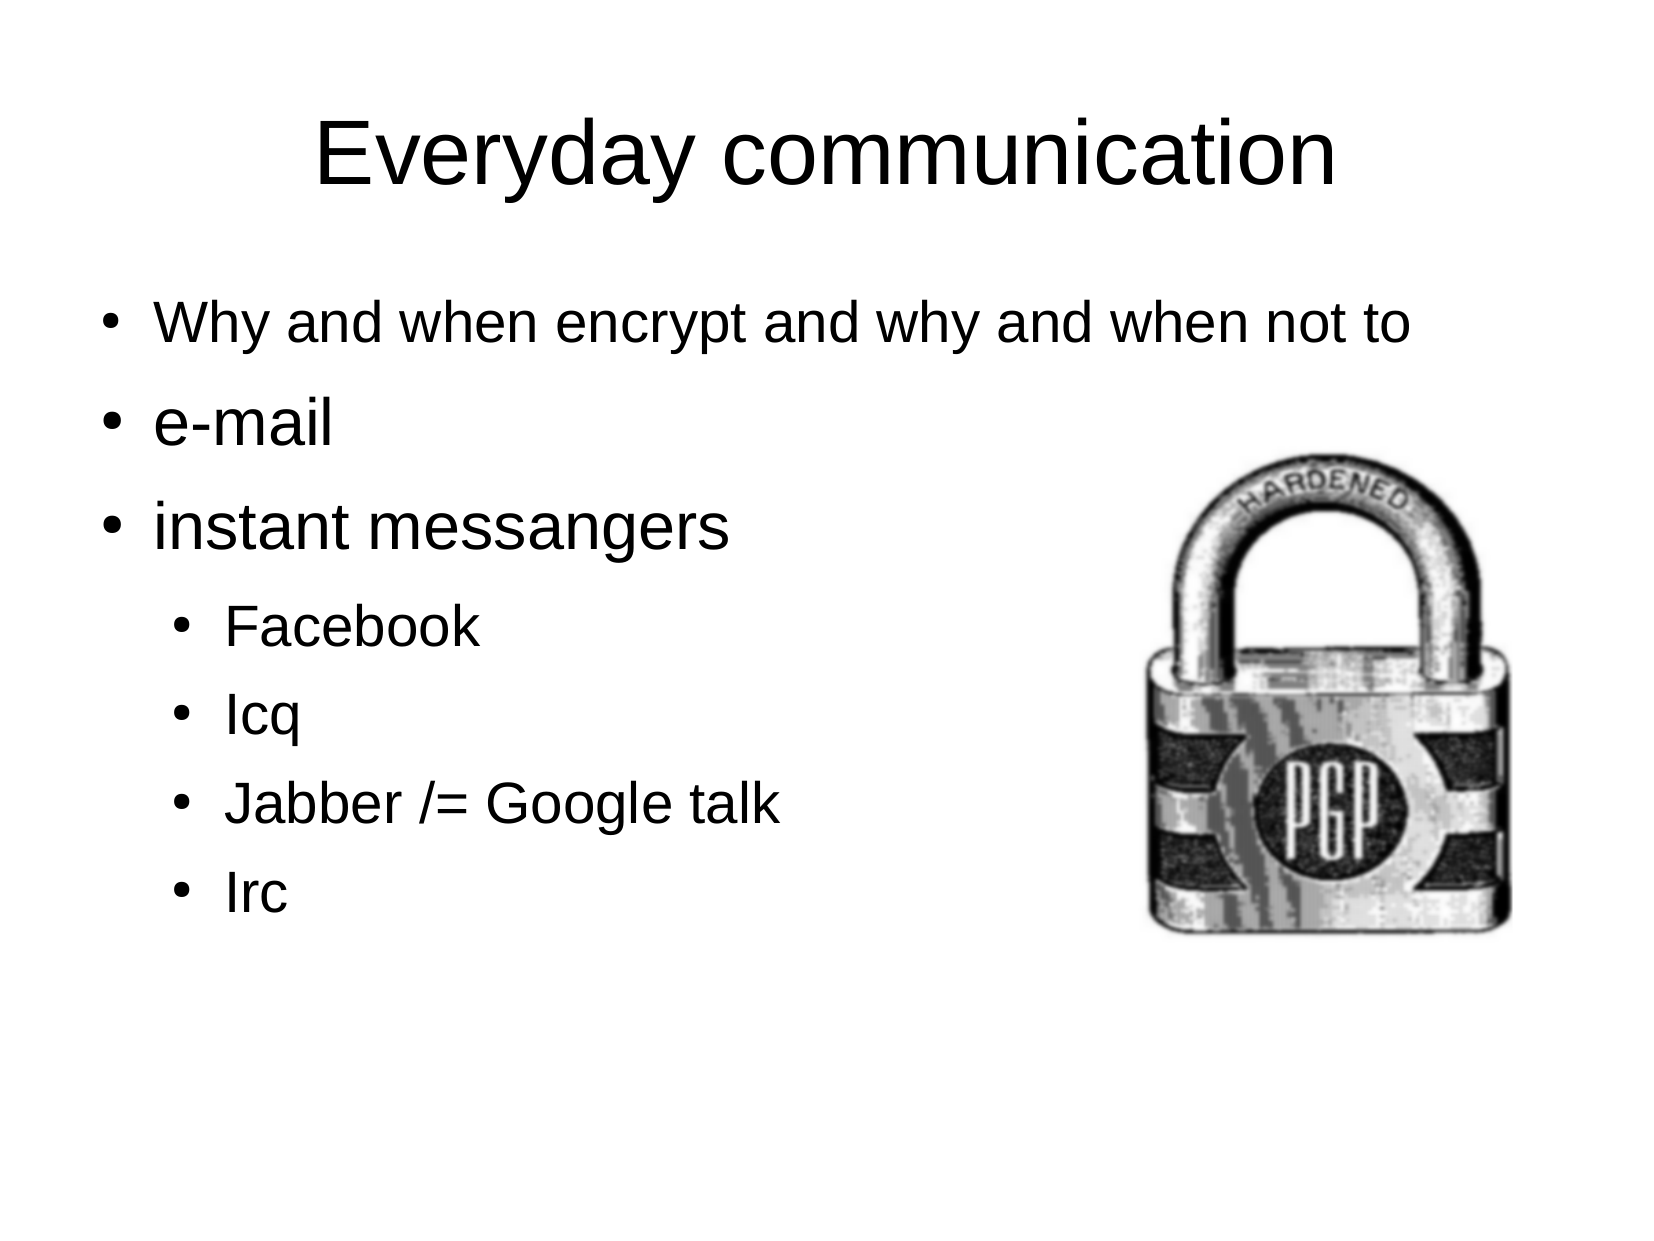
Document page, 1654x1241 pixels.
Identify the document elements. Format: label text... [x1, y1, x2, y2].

list Why and when encrypt and why and when not to e-mail instant messangers Facebook Icq Jabber /= Google talk Irc [82, 290, 1571, 1109]
title Everyday communication [82, 49, 1571, 257]
picture [1122, 442, 1536, 945]
